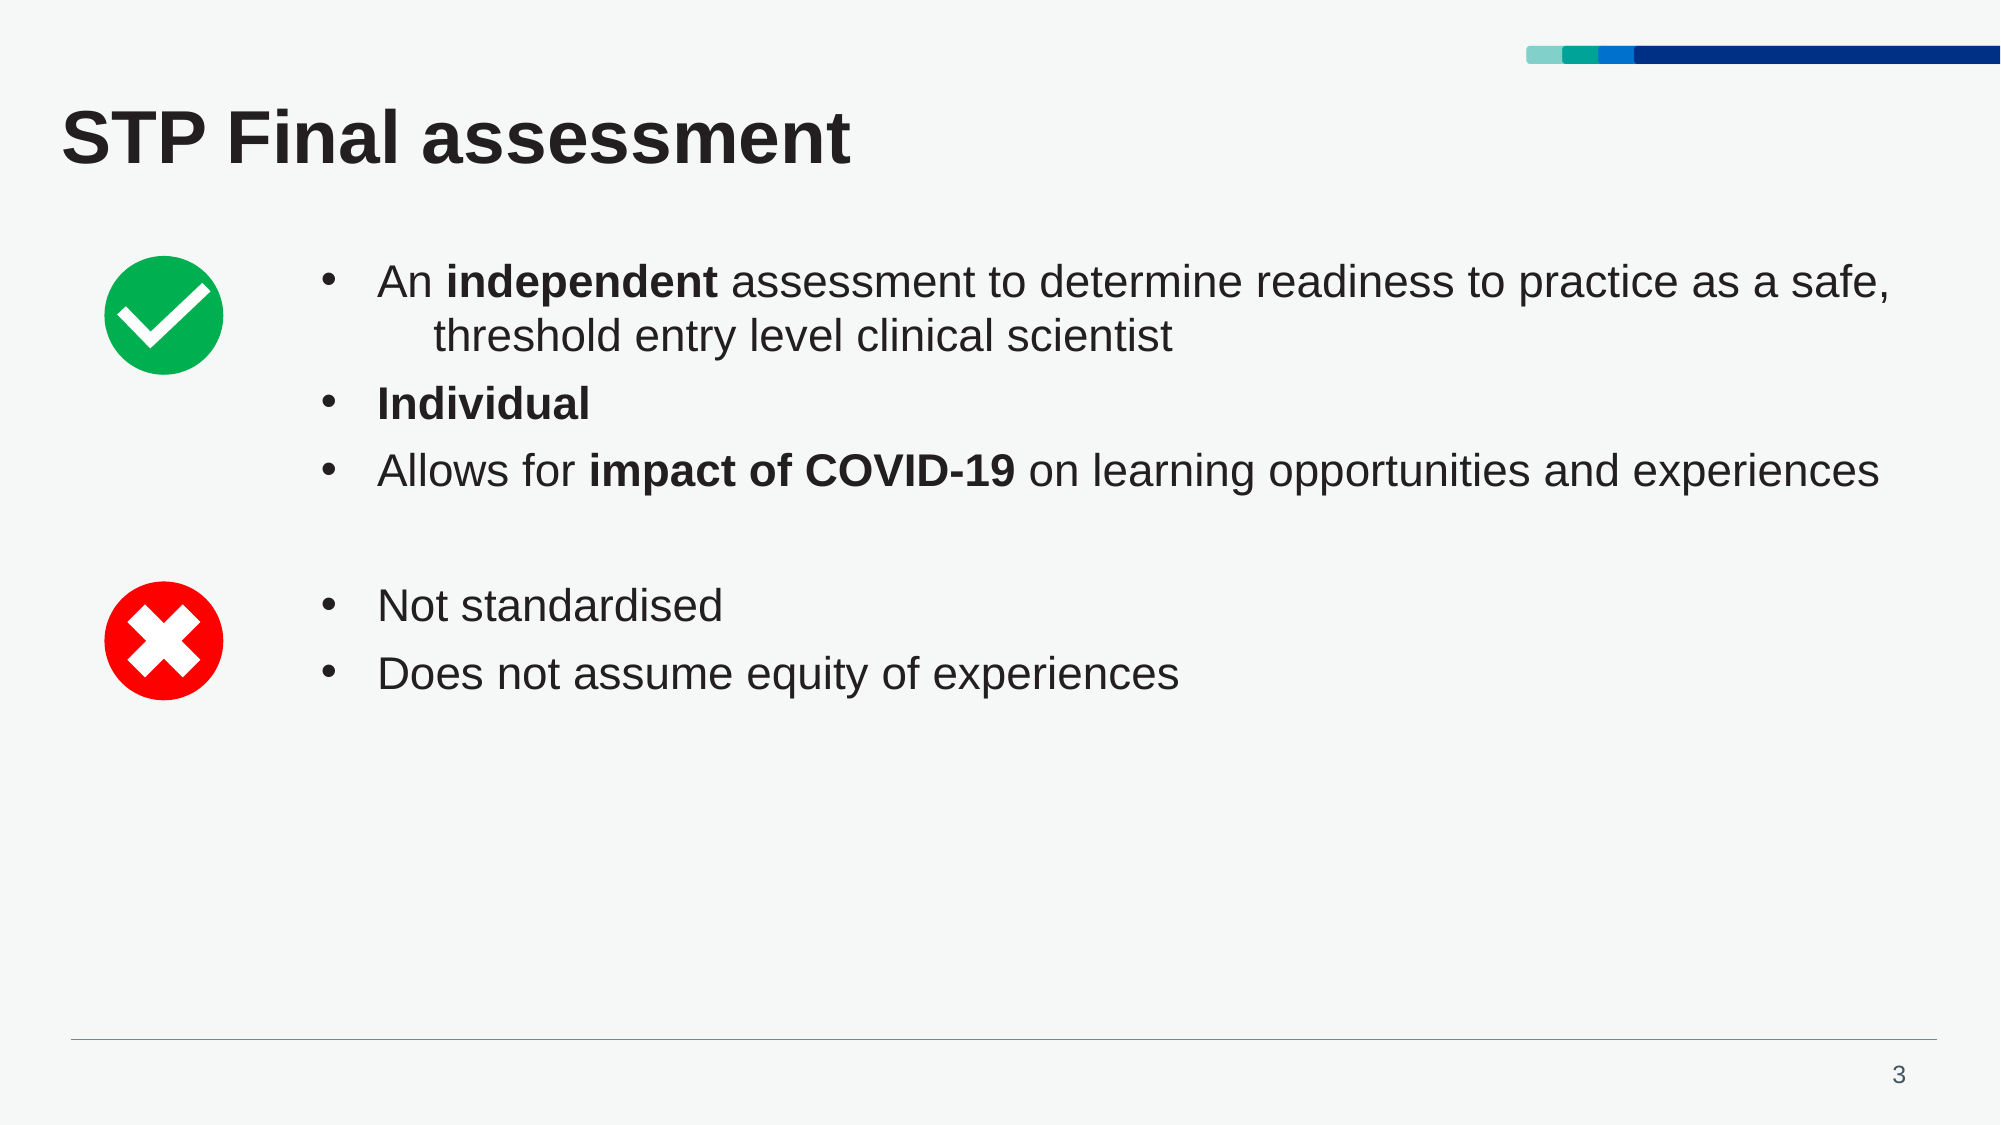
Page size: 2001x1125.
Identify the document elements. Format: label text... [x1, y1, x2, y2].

text_box [104, 581, 224, 701]
list An independent assessment to determine readiness to practice as a safe, threshold entry level clinical scientist Individual Allows for impact of COVID-19 on learning opportunities and experiences Not standardised Does not assume equity of experiences [320, 251, 1933, 912]
text_box [213, 281, 224, 349]
picture [114, 266, 213, 365]
text_box [130, 255, 197, 266]
text_box [131, 365, 197, 375]
title STP Final assessment [61, 68, 1933, 210]
text_box [104, 283, 114, 348]
